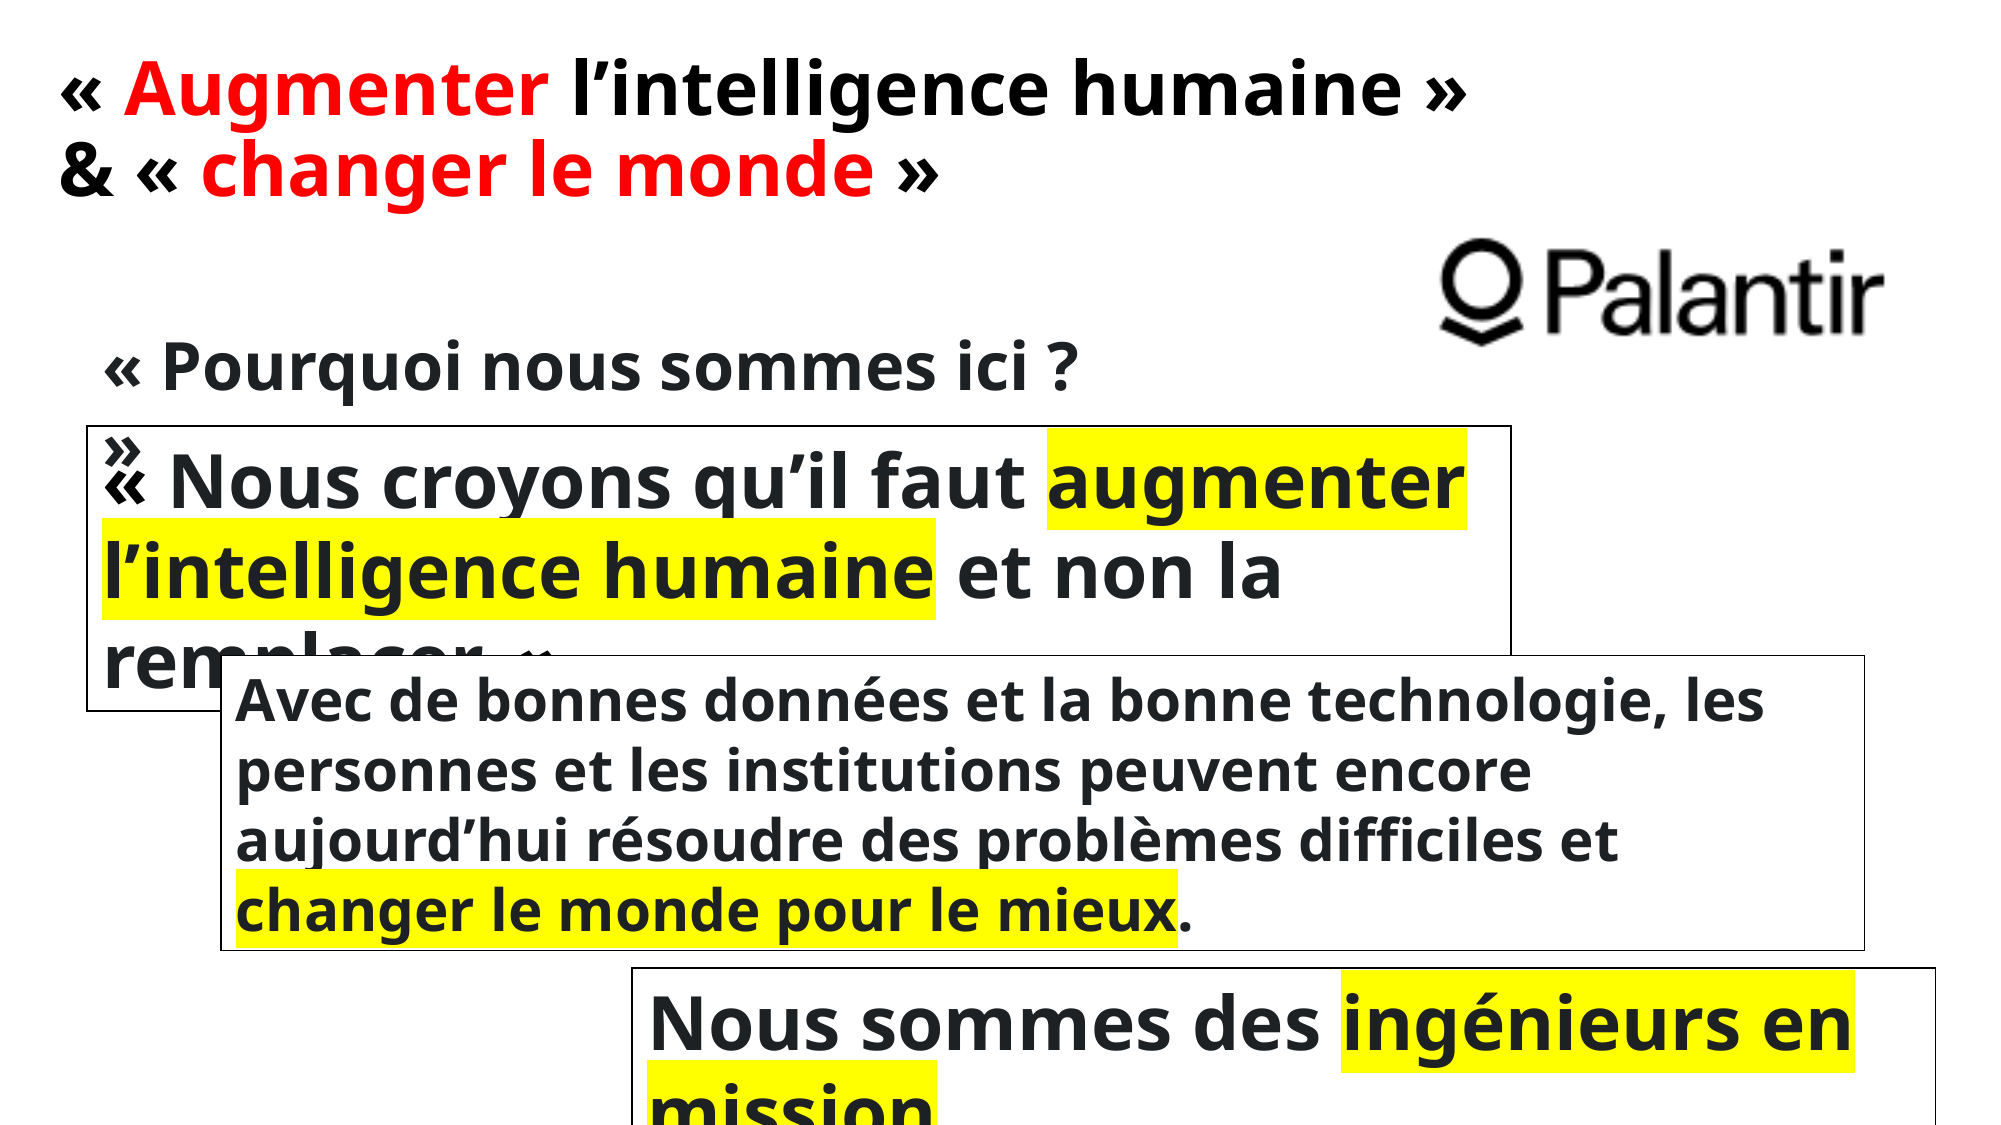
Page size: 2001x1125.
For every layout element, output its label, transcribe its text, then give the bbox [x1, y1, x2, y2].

text_box « Augmenter l’intelligence humaine » & « changer le monde » [43, 27, 2000, 317]
text_box « Pourquoi nous sommes ici ? » [87, 316, 1128, 413]
text_box Nous sommes des ingénieurs en mission. [632, 968, 1936, 1075]
text_box « Nous croyons qu’il faut augmenter l’intelligence humaine et non la remplacer. » [87, 425, 1511, 623]
text_box Avec de bonnes données et la bonne technologie, les personnes et les institutions peuvent encore aujourd’hui résoudre des problèmes difficiles et changer le monde pour le mieux. [220, 655, 1865, 883]
picture [1392, 317, 1936, 423]
